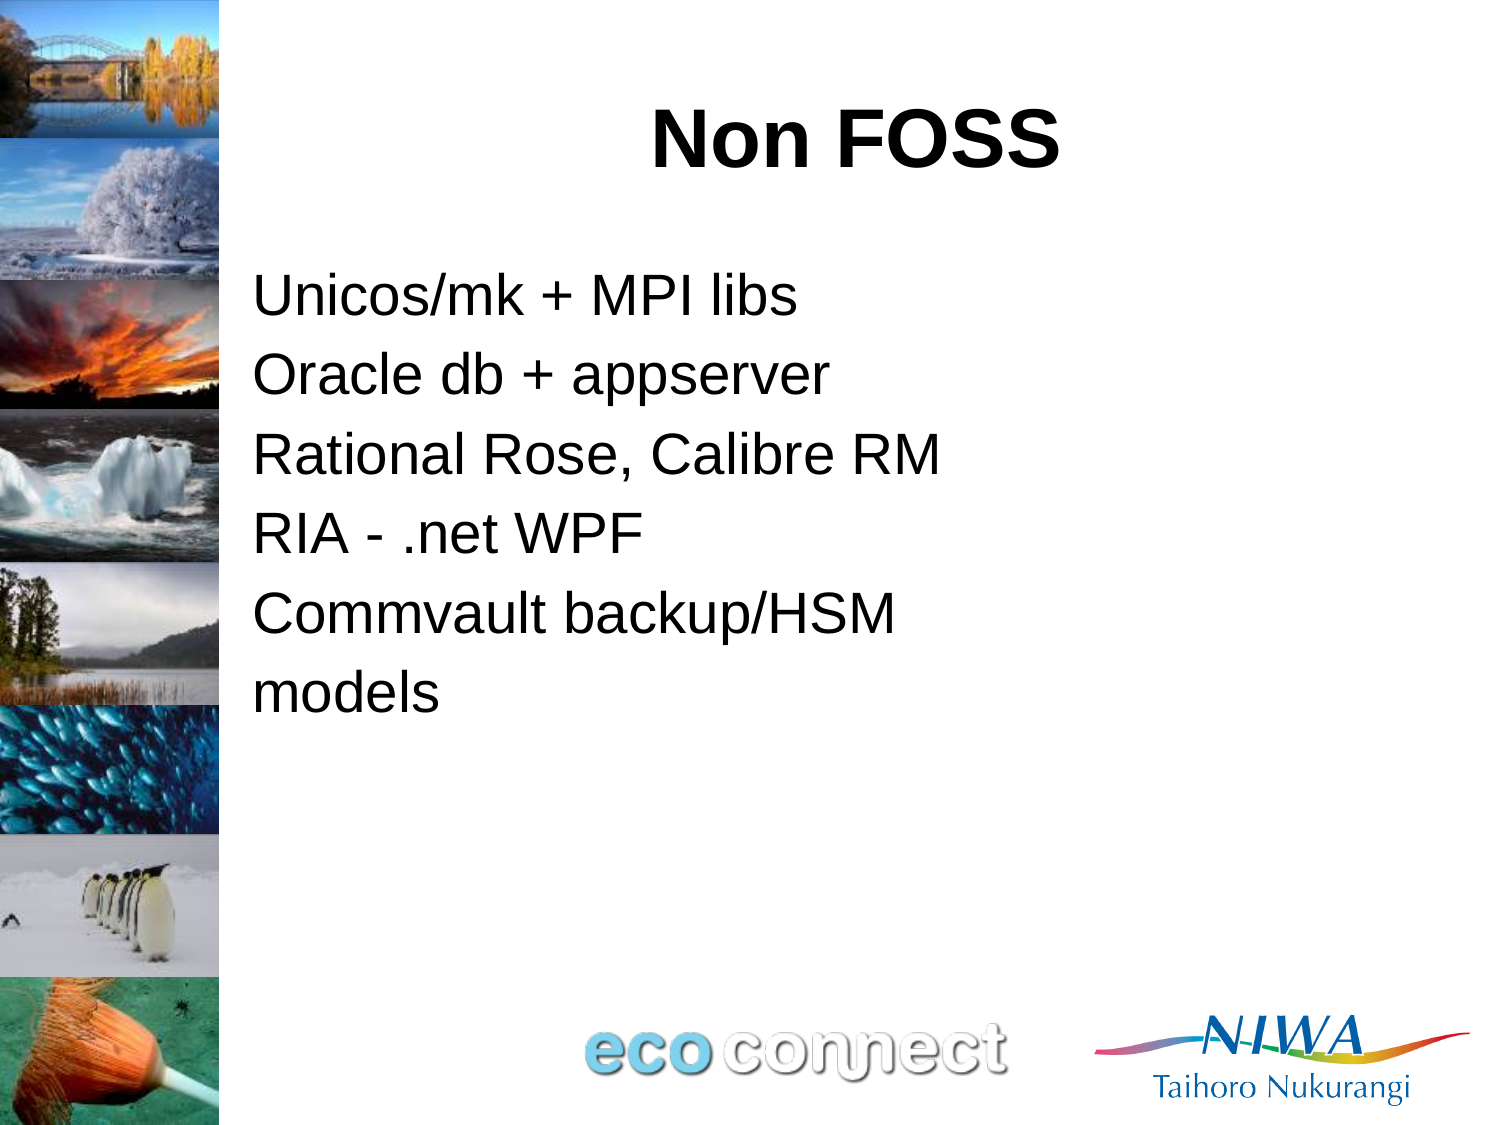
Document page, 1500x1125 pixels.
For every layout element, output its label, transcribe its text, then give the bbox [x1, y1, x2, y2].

list Unicos/mk + MPI libs Oracle db + appserver Rational Rose, Calibre RM RIA - .net WPF Commvault backup/HSM models [252, 262, 1459, 962]
picture [0, 0, 219, 1125]
picture [561, 1003, 1030, 1098]
picture [1092, 1013, 1472, 1106]
title Non FOSS [253, 38, 1459, 240]
